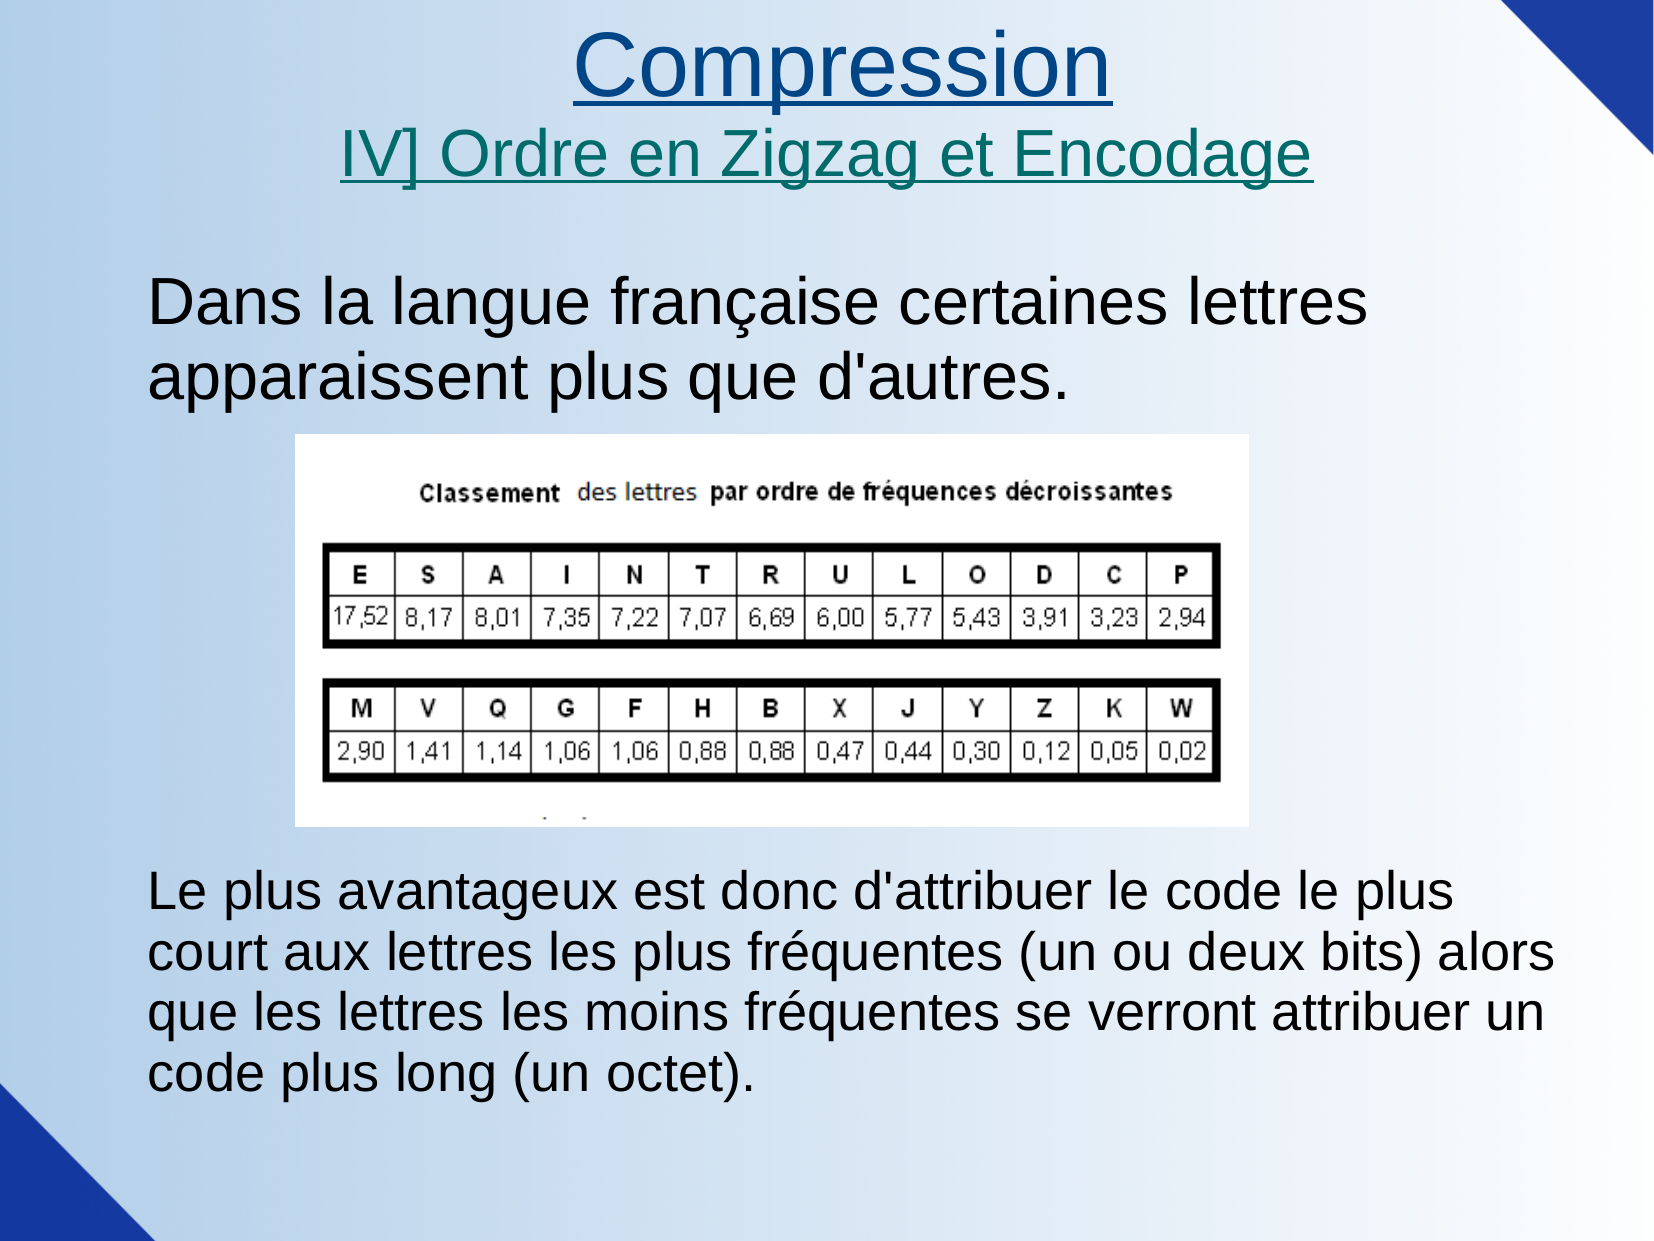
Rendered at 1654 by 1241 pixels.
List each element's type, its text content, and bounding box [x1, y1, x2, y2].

list Dans la langue française certaines lettres apparaissent plus que d'autres. Le plus avantageux est donc d'attribuer le code le plus court aux lettres les plus fréquentes (un ou deux bits) alors que les lettres les moins fréquentes se verront attribuer un code plus long (un octet). [76, 264, 1565, 1103]
picture [0, 0, 1654, 1241]
title Compression IV] Ordre en Zigzag et Encodage [82, 13, 1571, 293]
